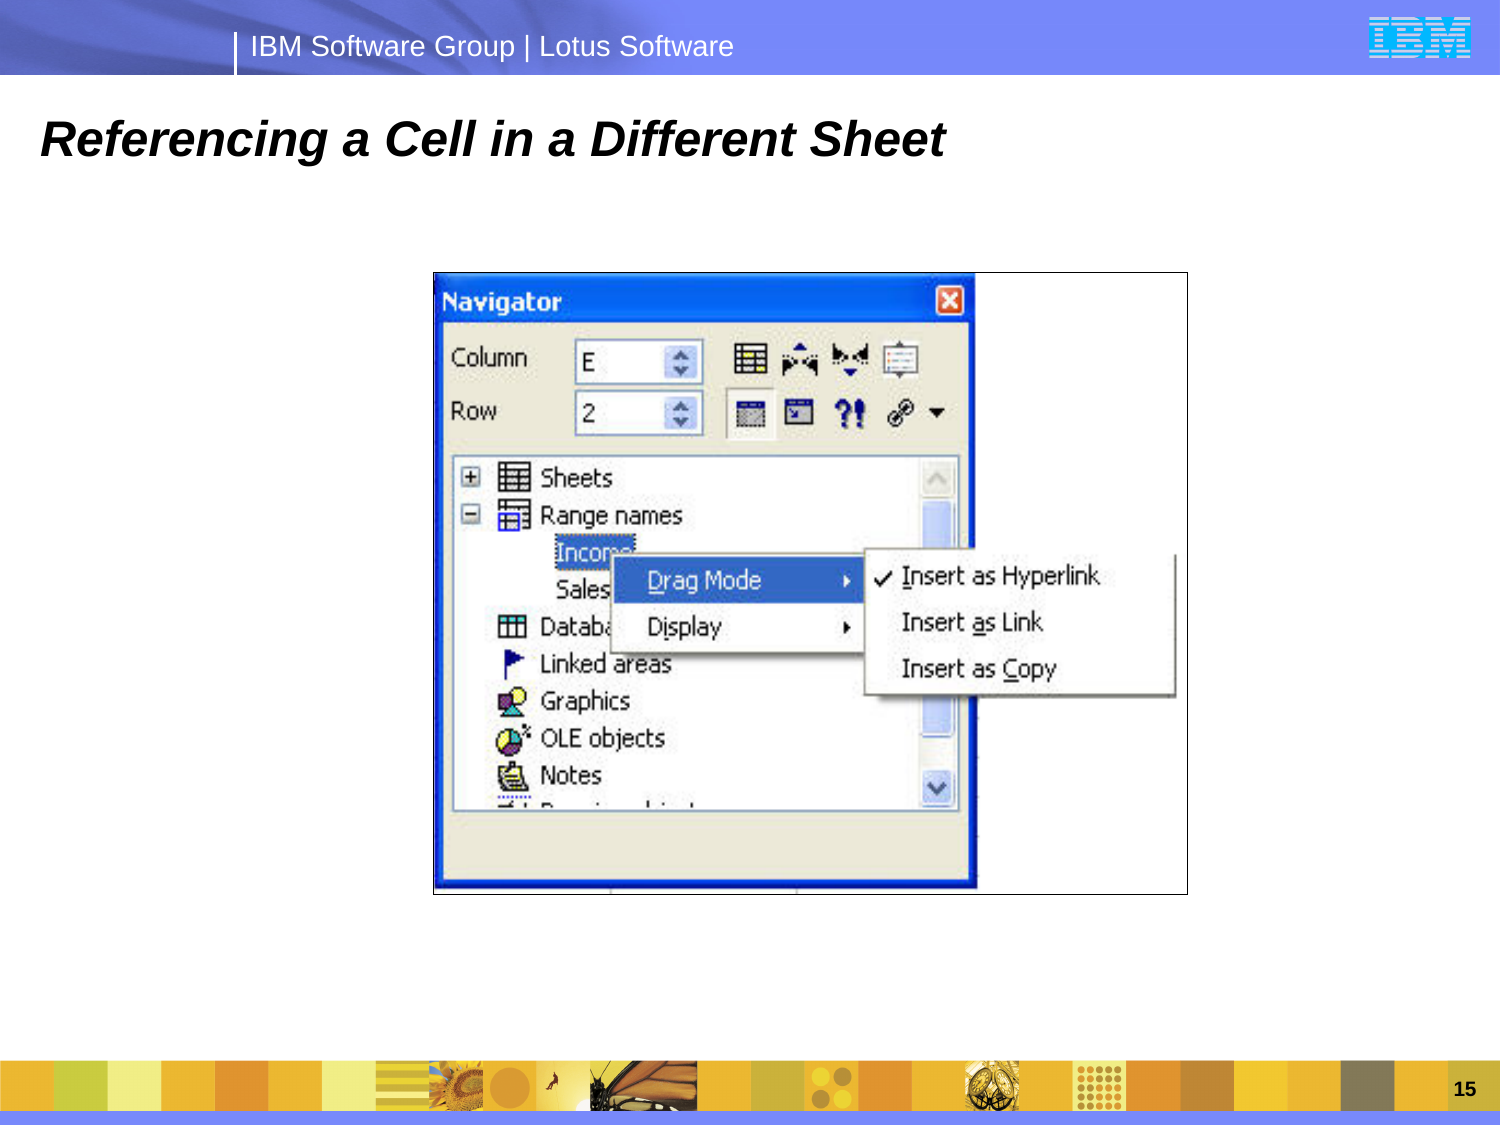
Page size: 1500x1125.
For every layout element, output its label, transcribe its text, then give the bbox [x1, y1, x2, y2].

picture [433, 272, 1188, 895]
picture [0, 1060, 1500, 1111]
title Referencing a Cell in a Different Sheet [25, 106, 1378, 189]
picture [0, 0, 1500, 75]
